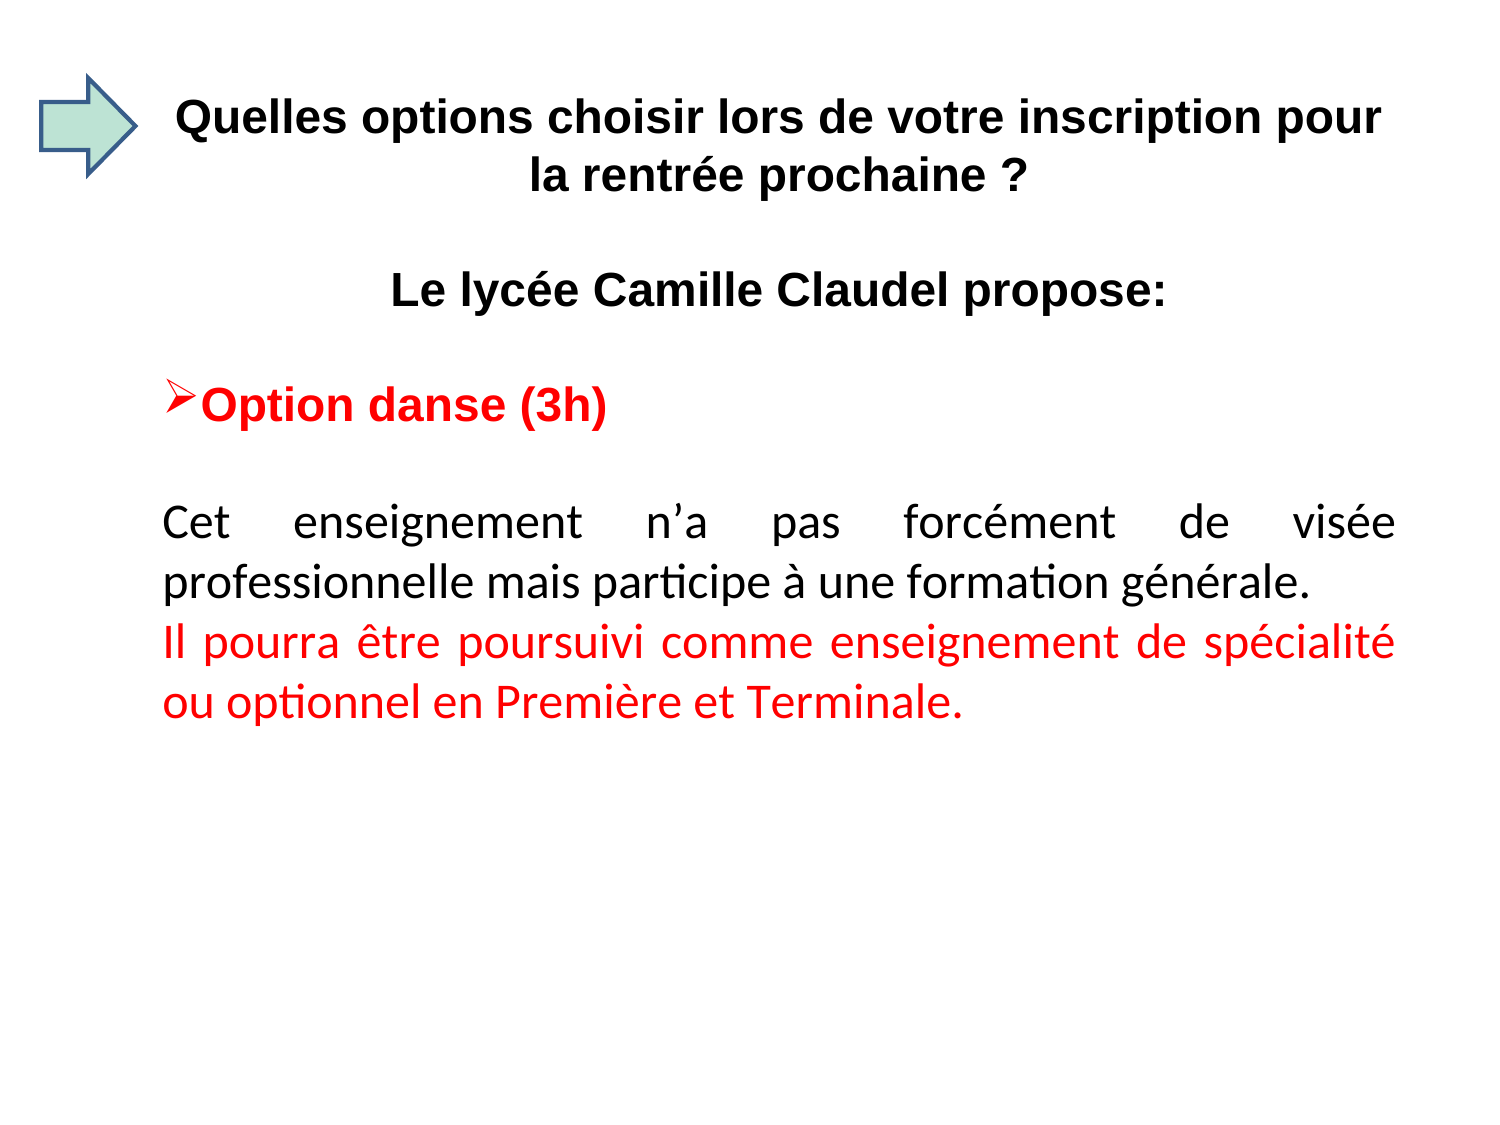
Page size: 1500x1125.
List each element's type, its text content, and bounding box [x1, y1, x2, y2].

text_box [41, 78, 136, 174]
text_box Quelles options choisir lors de votre inscription pour la rentrée prochaine ? Le lycée Camille Claudel propose: Option danse (3h) Cet enseignement n’a pas forcément de visée professionnelle mais participe à une formation générale. Il pourra être poursuivi comme enseignement de spécialité ou optionnel en Première et Terminale. [147, 78, 1412, 796]
